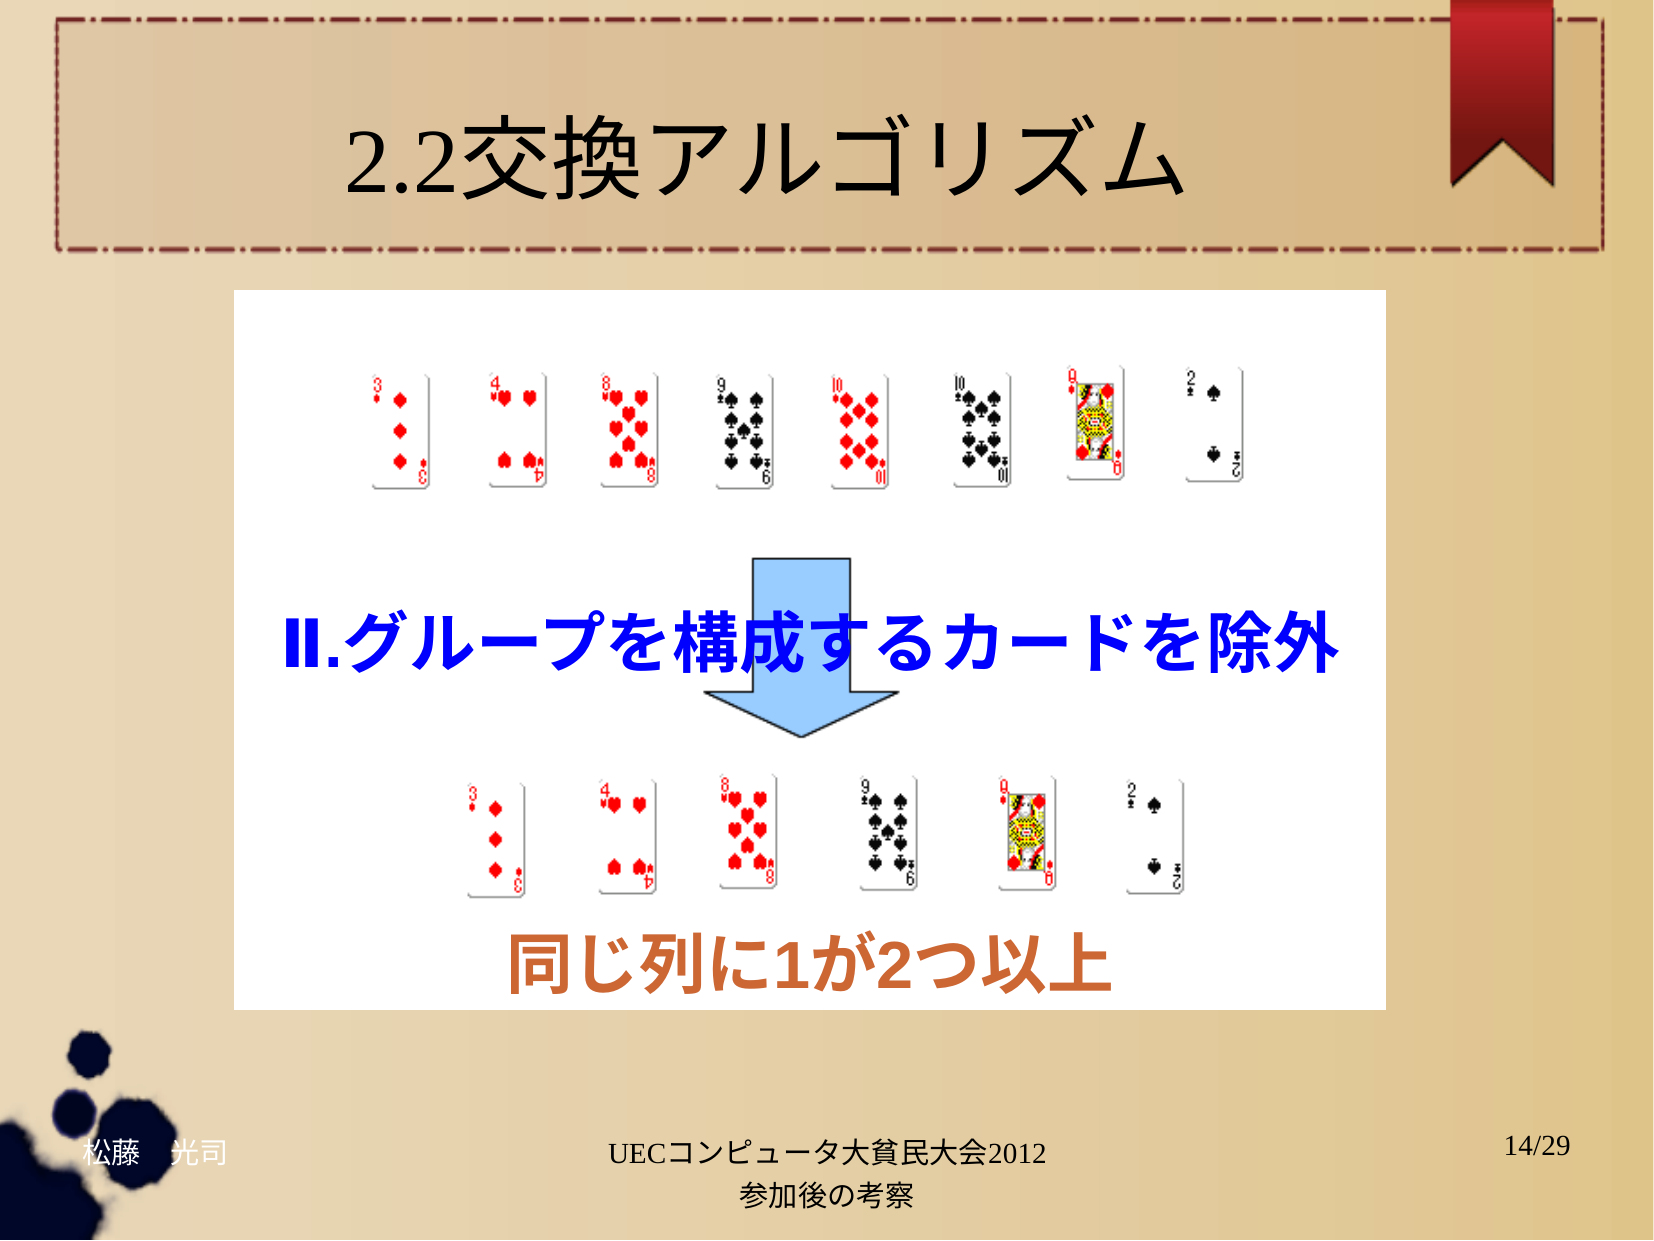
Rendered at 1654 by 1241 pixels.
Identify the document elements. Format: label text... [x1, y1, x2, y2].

title 2.2交換アルゴリズム [82, 49, 1453, 257]
subtitle Ⅱ.グループを構成するカードを除外 同じ列に1が2つ以上 [82, 290, 1538, 1010]
picture [0, 0, 1654, 1240]
